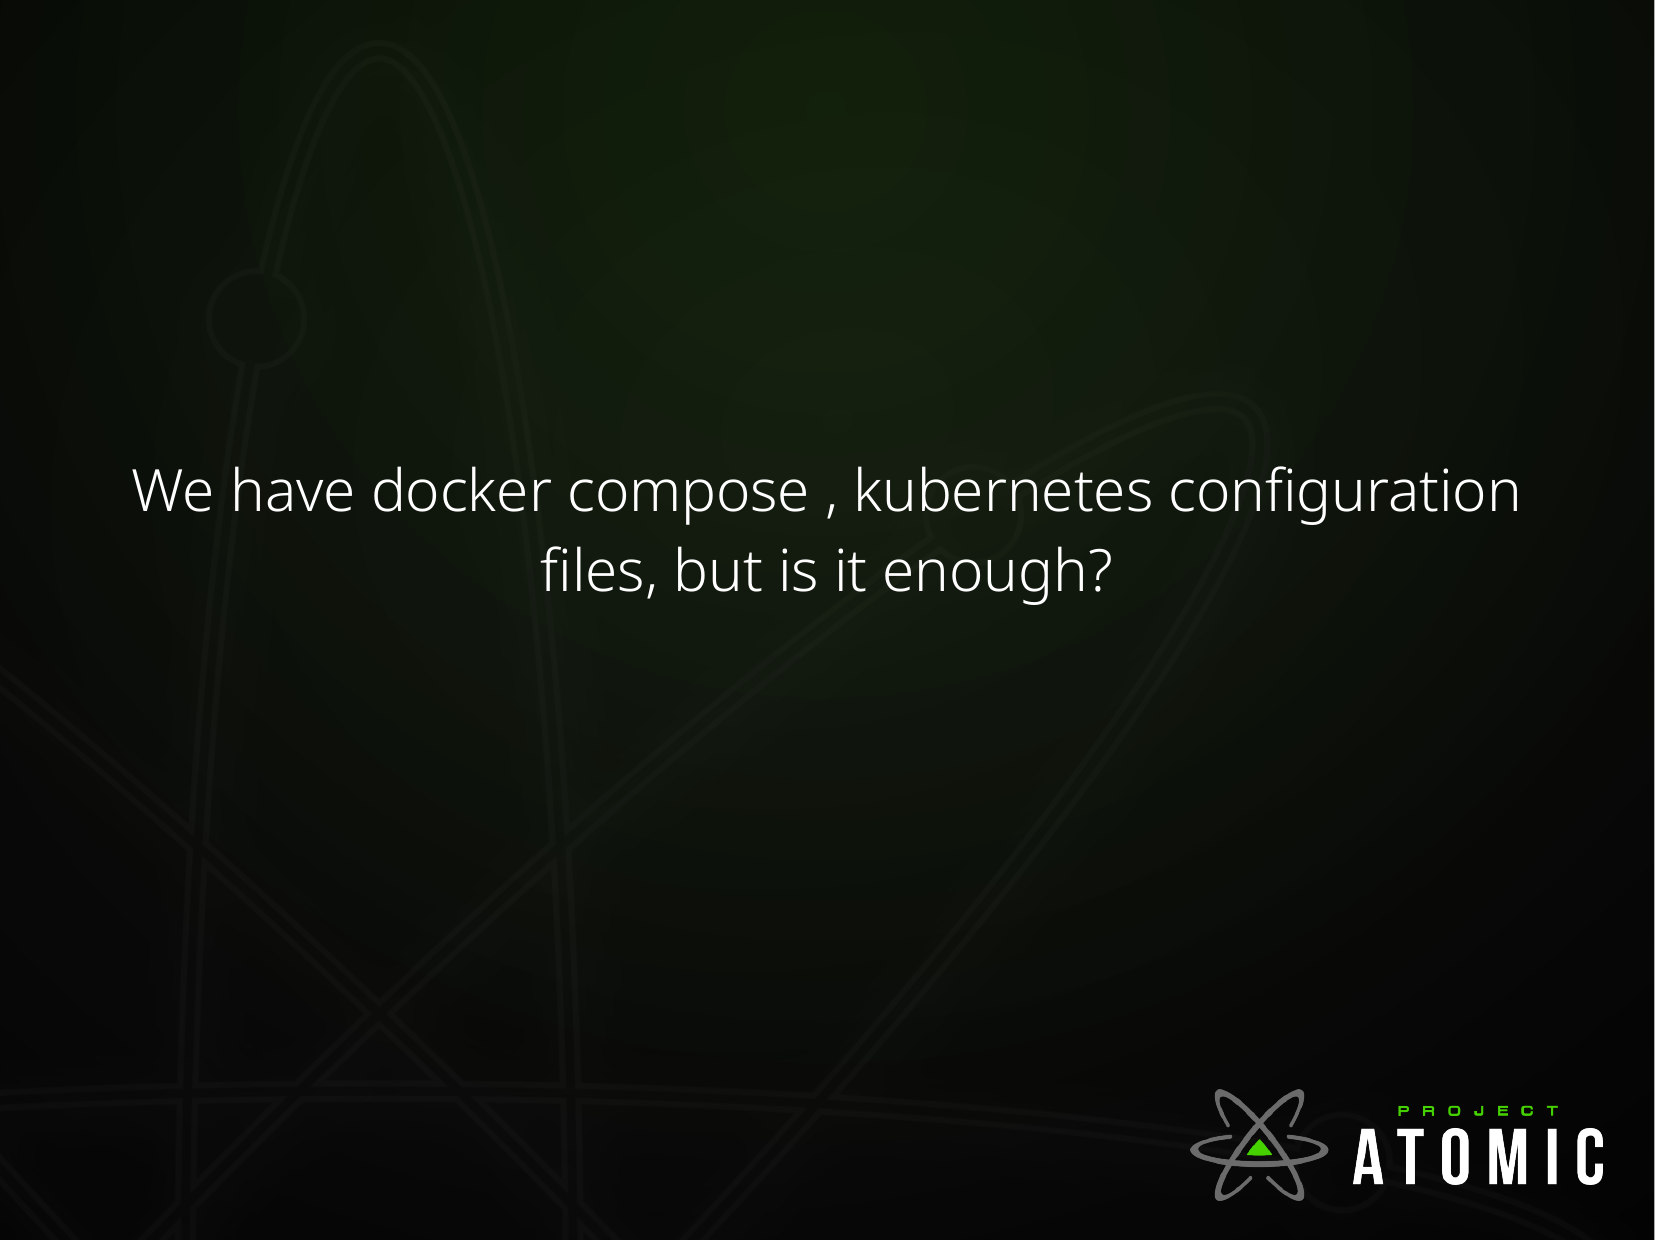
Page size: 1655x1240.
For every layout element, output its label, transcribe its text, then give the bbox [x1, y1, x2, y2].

picture [0, 0, 1654, 1240]
subtitle We have docker compose , kubernetes configuration files, but is it enough? [82, 49, 1572, 1009]
